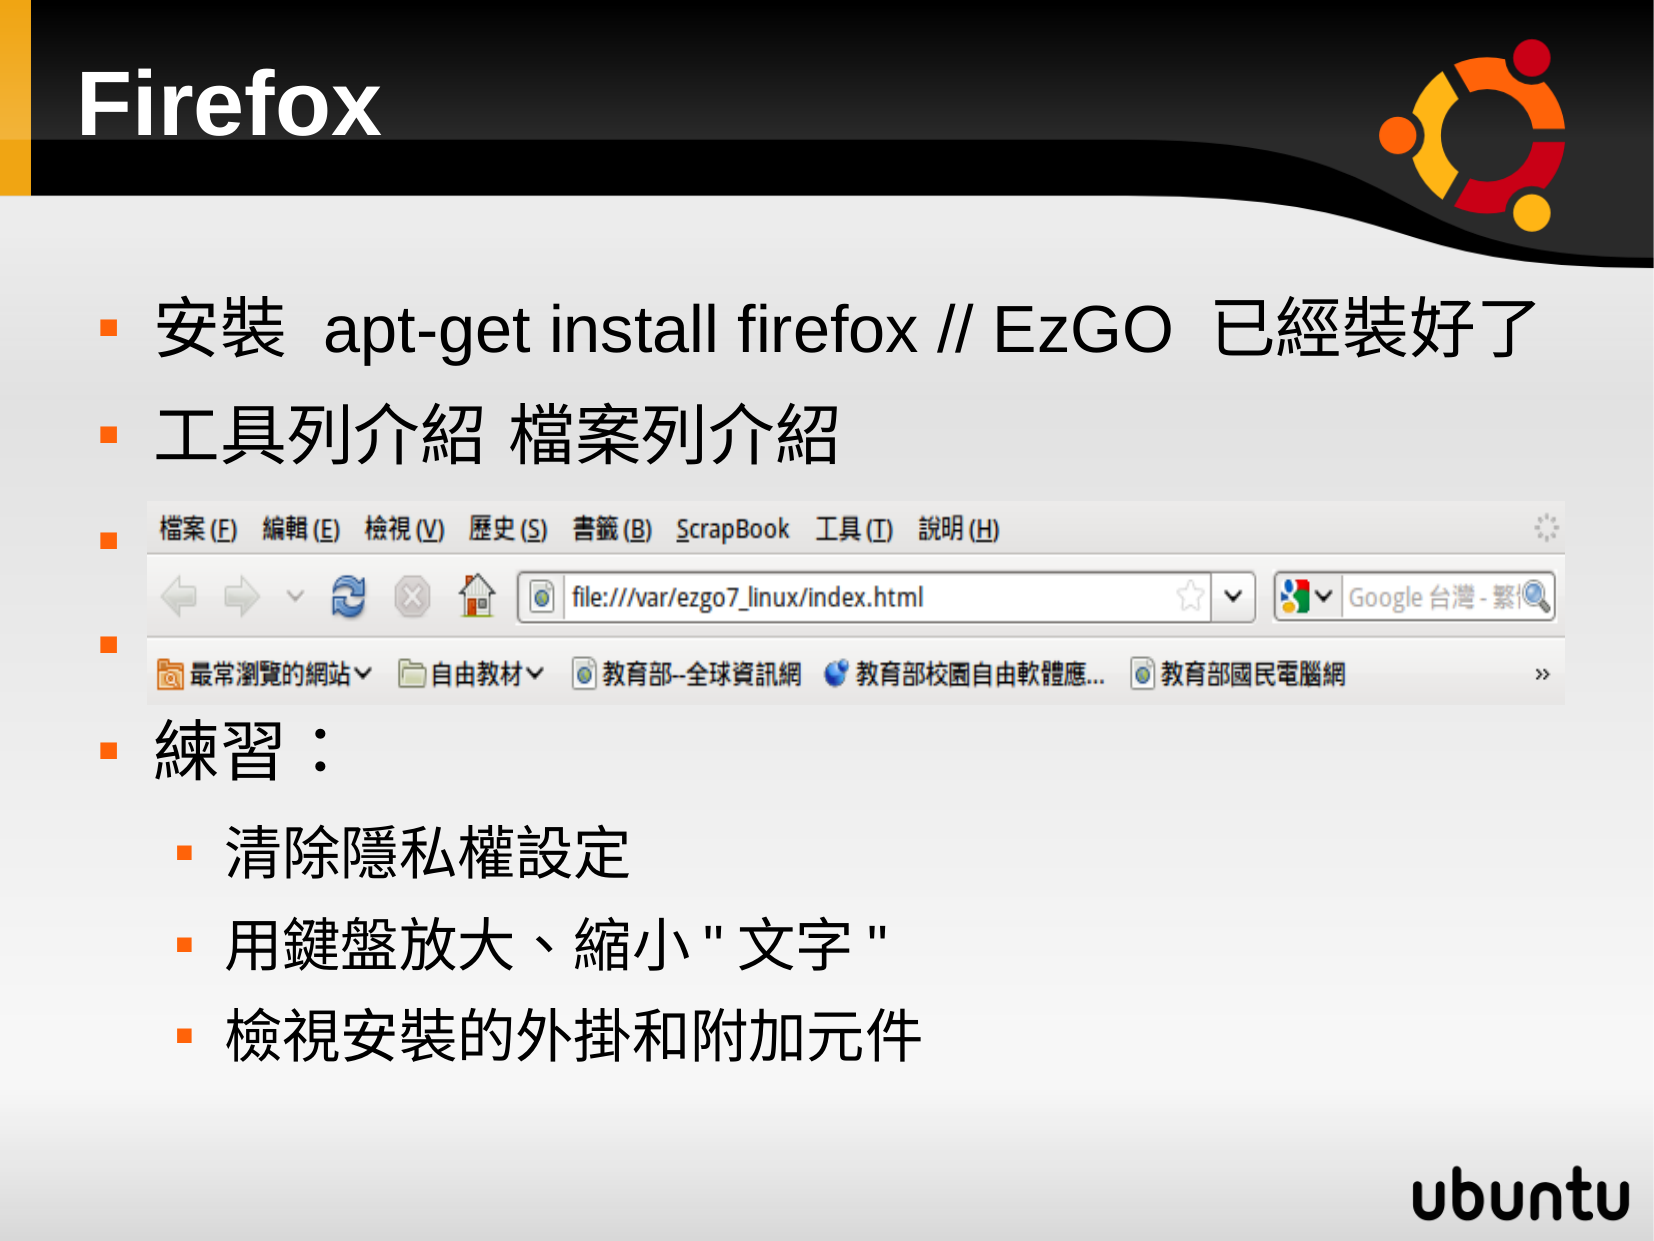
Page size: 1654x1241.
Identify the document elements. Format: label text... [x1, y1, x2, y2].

list 安裝 apt-get install firefox // EzGO 已經裝好了 工具列介紹 檔案列介紹 練習： 清除隱私權設定 用鍵盤放大、縮小"文字" 檢視安裝的外掛和附加元件 [82, 290, 1571, 1109]
picture [0, 0, 1654, 1241]
title Firefox [76, 0, 1565, 208]
